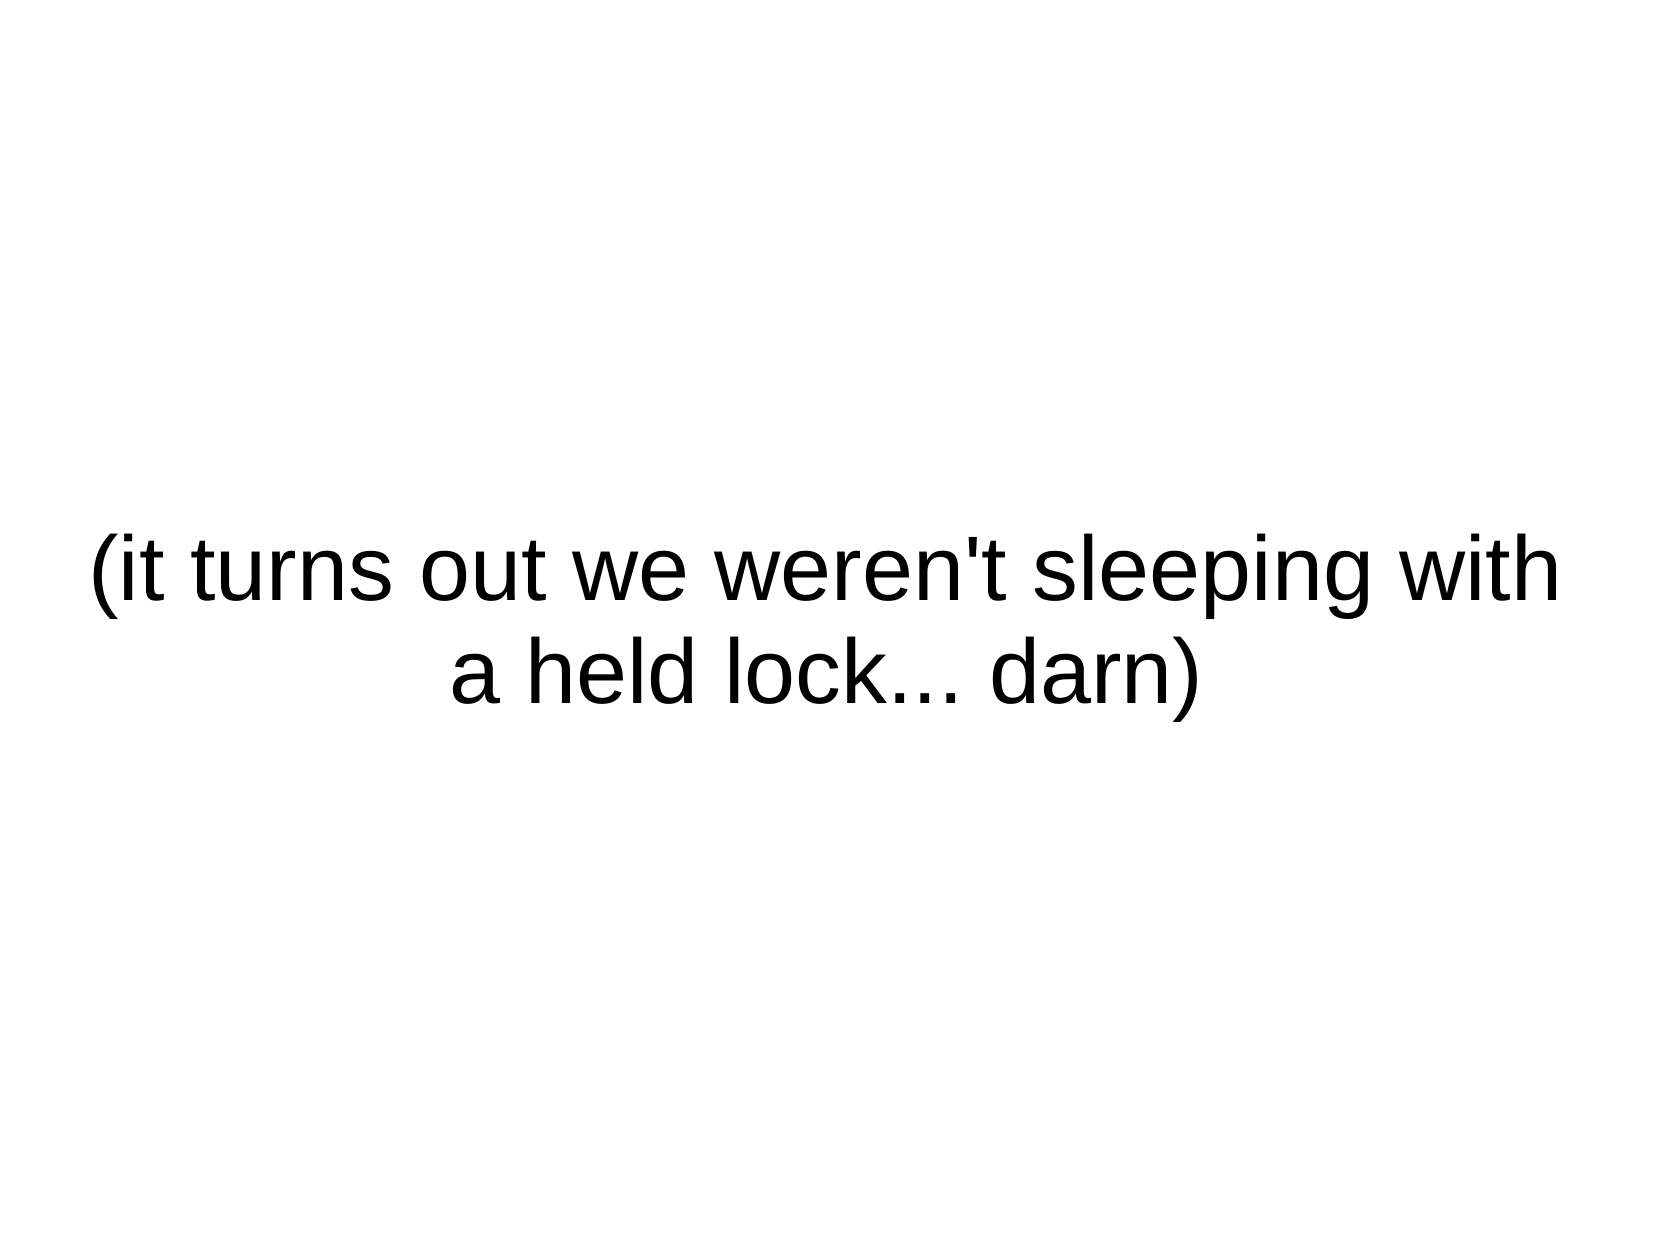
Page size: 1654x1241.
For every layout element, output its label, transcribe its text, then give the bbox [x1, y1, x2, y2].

title (it turns out we weren't sleeping with a held lock... darn) [82, 517, 1571, 723]
